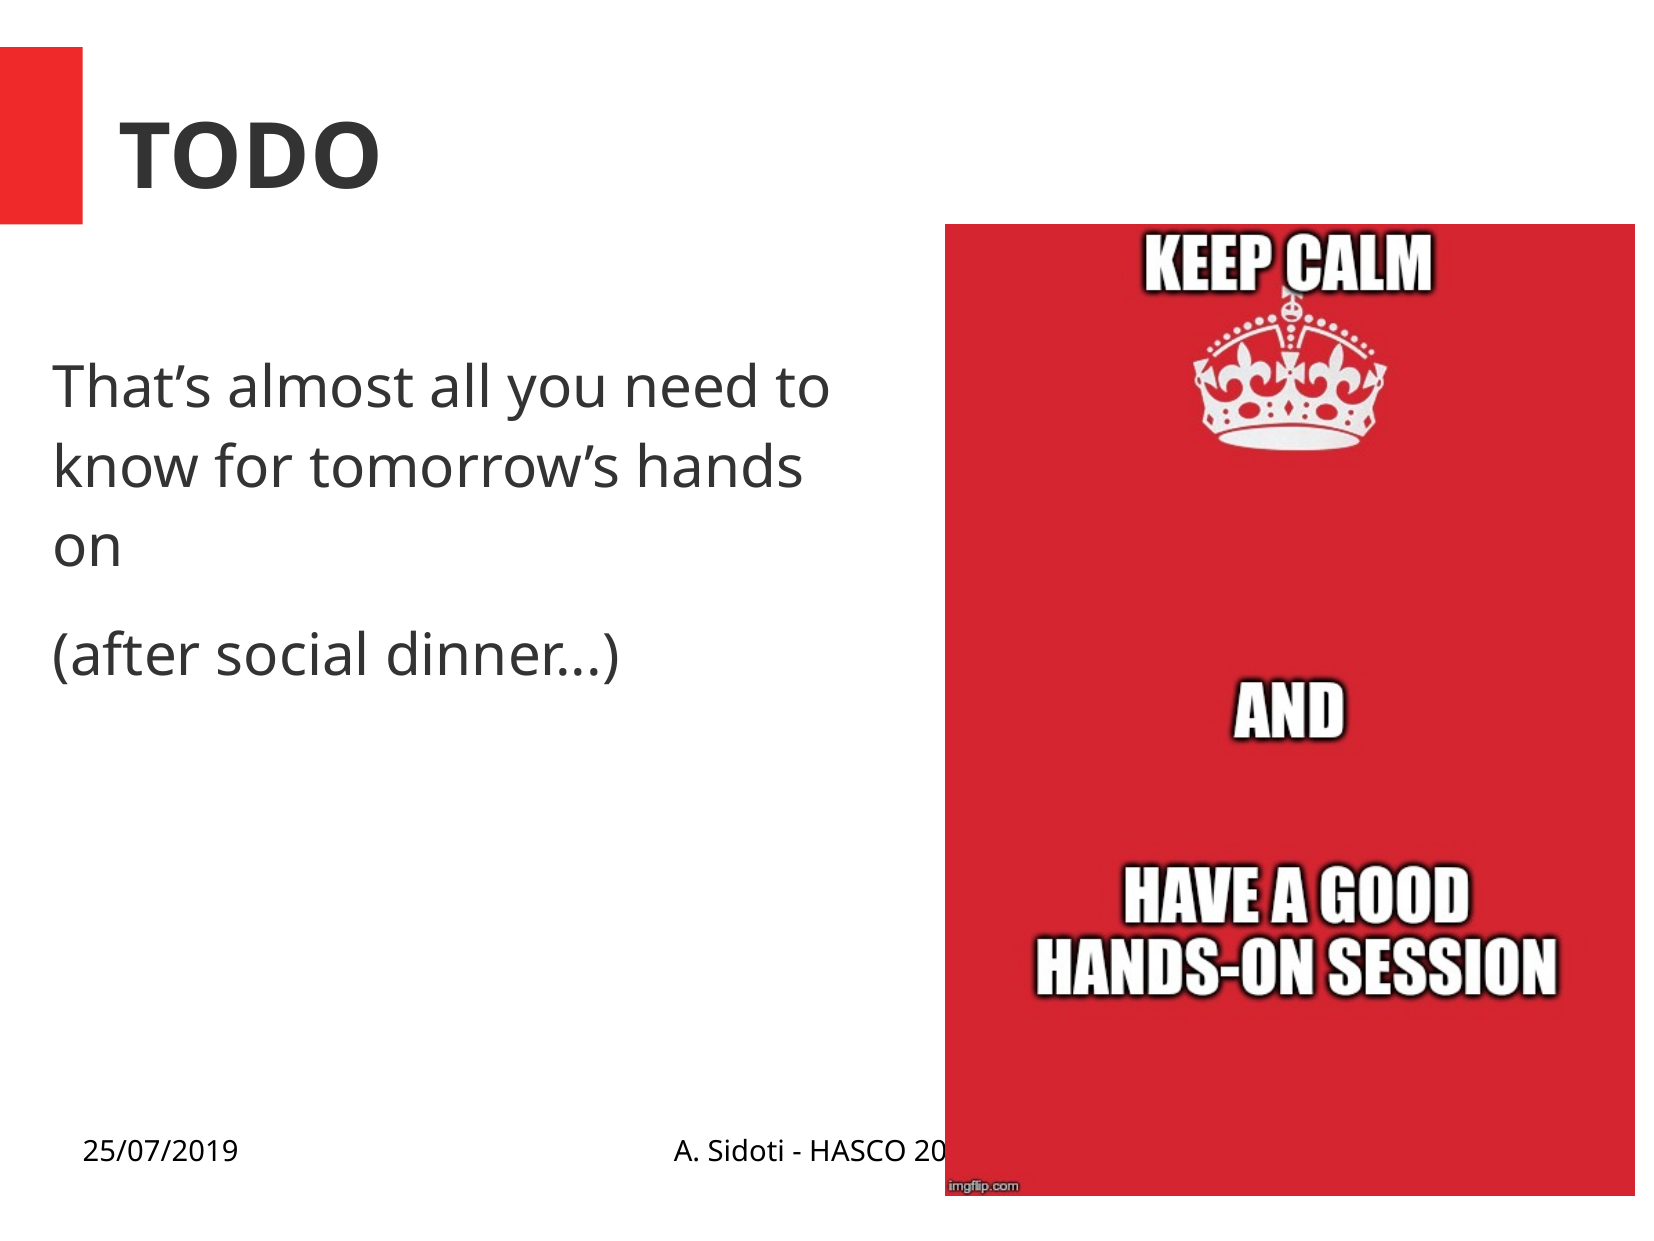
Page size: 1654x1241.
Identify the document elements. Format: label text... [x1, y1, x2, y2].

title TODO [118, 49, 1571, 257]
list That’s almost all you need to know for tomorrow’s hands on (after social dinner...) [52, 345, 886, 1066]
picture [945, 224, 1635, 1196]
